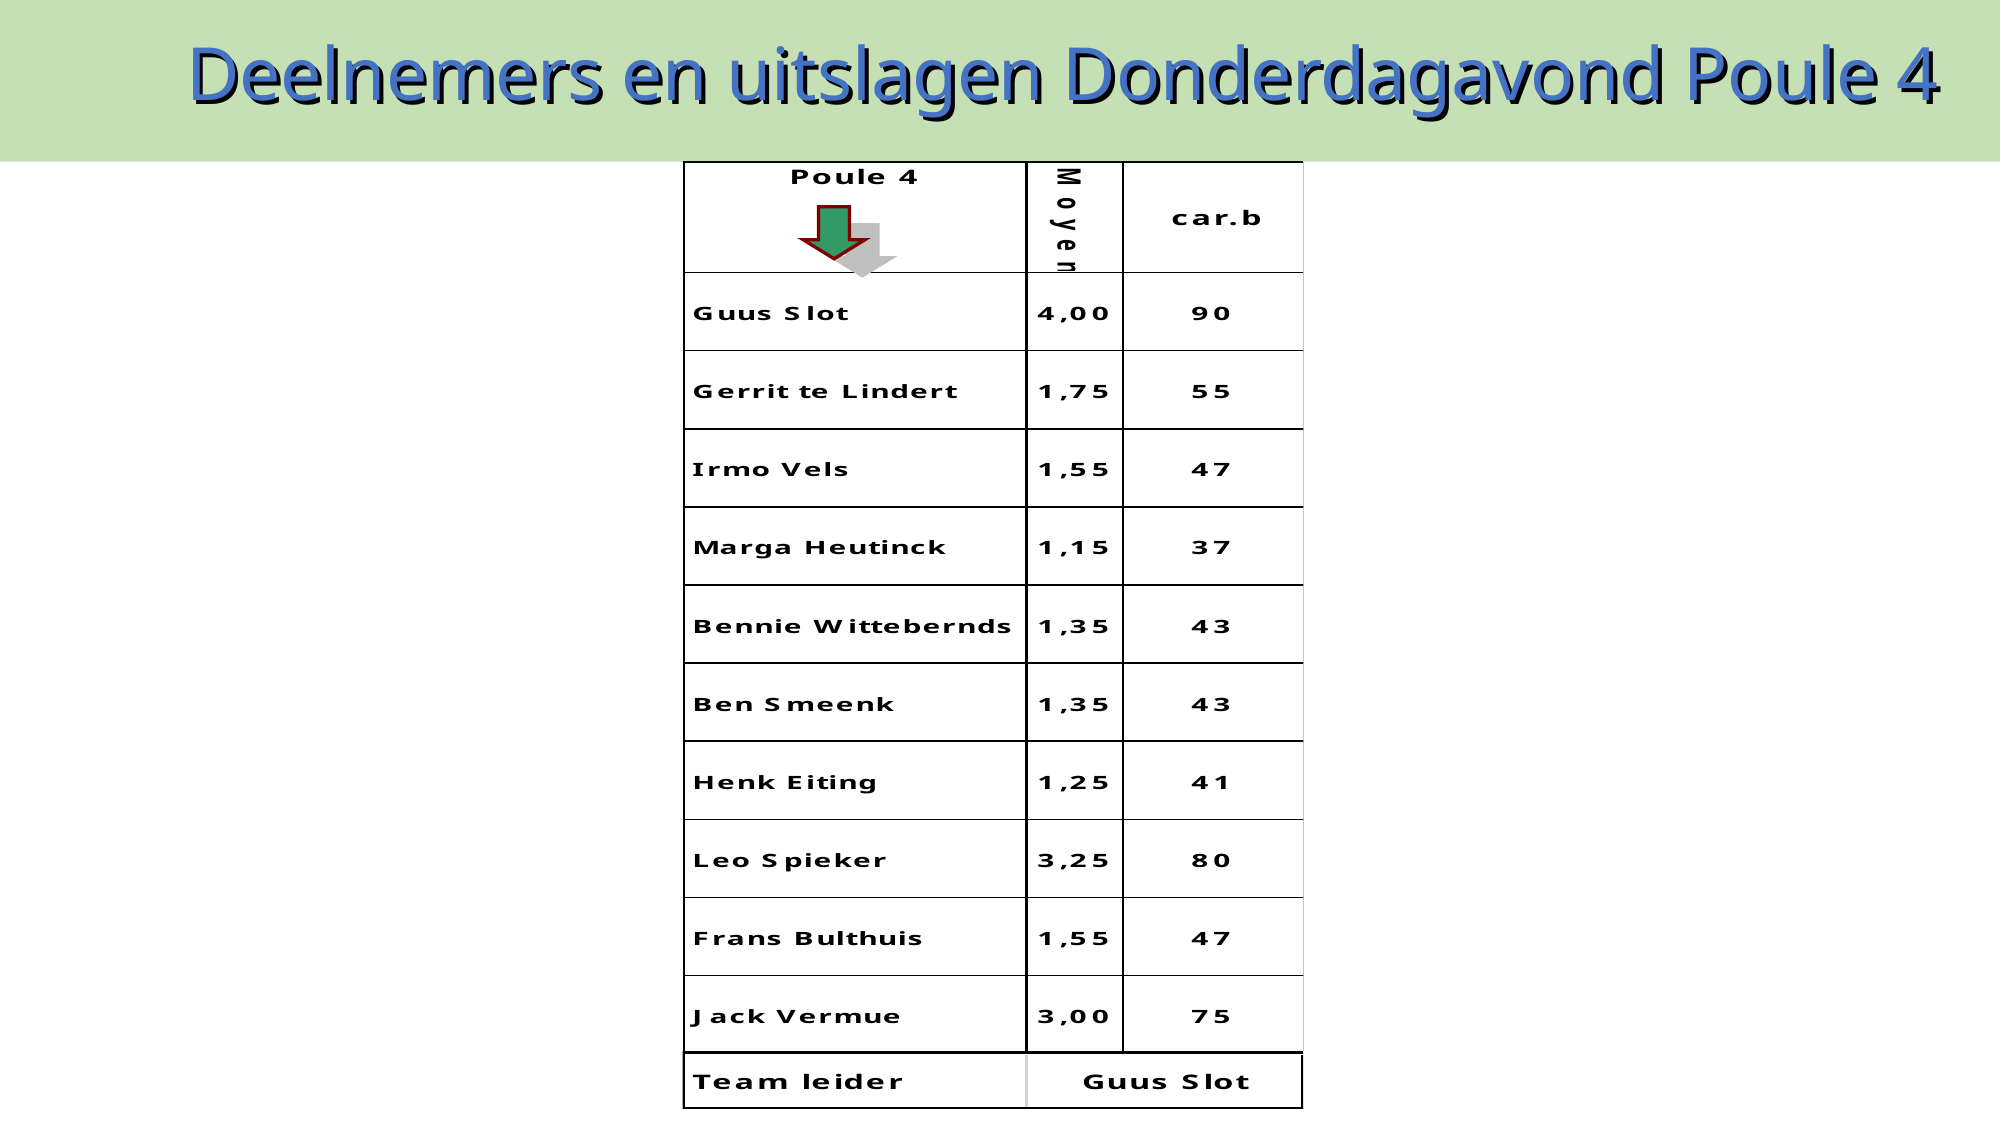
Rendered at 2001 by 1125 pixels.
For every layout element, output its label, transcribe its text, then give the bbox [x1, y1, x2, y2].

title Deelnemers en uitslagen Donderdagavond Poule 4 [0, 0, 2000, 162]
picture [682, 161, 1306, 1110]
